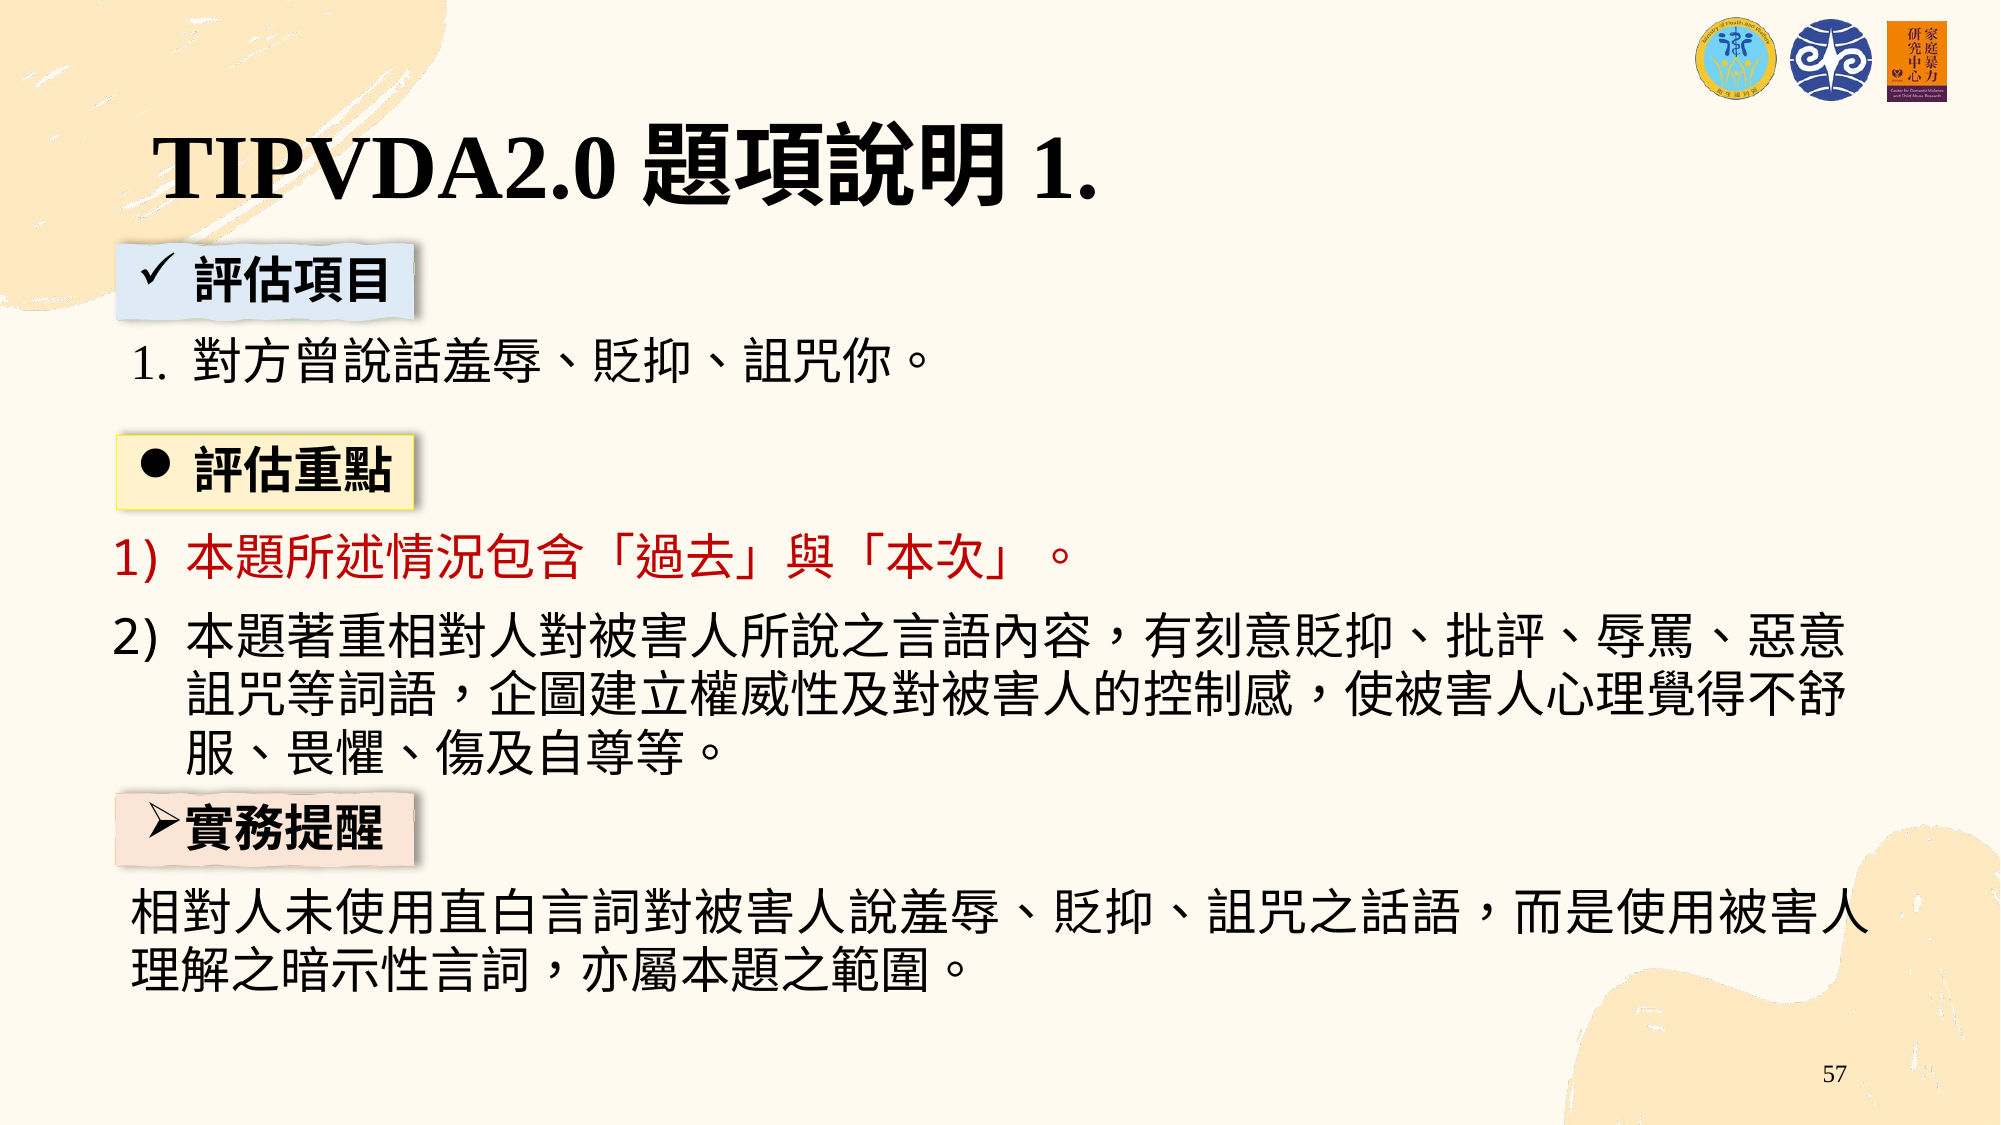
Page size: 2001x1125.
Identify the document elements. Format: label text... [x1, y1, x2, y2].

text_box 相對人未使用直白言詞對被害人說羞辱、貶抑、詛咒之話語，而是使用被害人理解之暗示性言詞，亦屬本題之範圍。 [116, 874, 1886, 1125]
picture [0, 0, 485, 354]
picture [1762, 799, 2001, 1125]
text_box 1. 對方曾說話羞辱、貶抑、詛咒你。 [116, 323, 1886, 464]
title TIPVDA2.0題項說明1. [137, 59, 1863, 278]
picture [1695, 17, 1947, 102]
list 評估重點 [116, 464, 414, 510]
text_box 評估項目 [115, 242, 415, 322]
text_box 本題所述情況包含「過去」與「本次」。 本題著重相對人對被害人所說之言語內容，有刻意貶抑、批評、辱罵、惡意詛咒等詞語，企圖建立權威性及對被害人的控制感，使被害人心理覺得不舒服、畏懼、傷及自尊等。 [96, 519, 1863, 591]
text_box 實務提醒 [115, 792, 414, 868]
